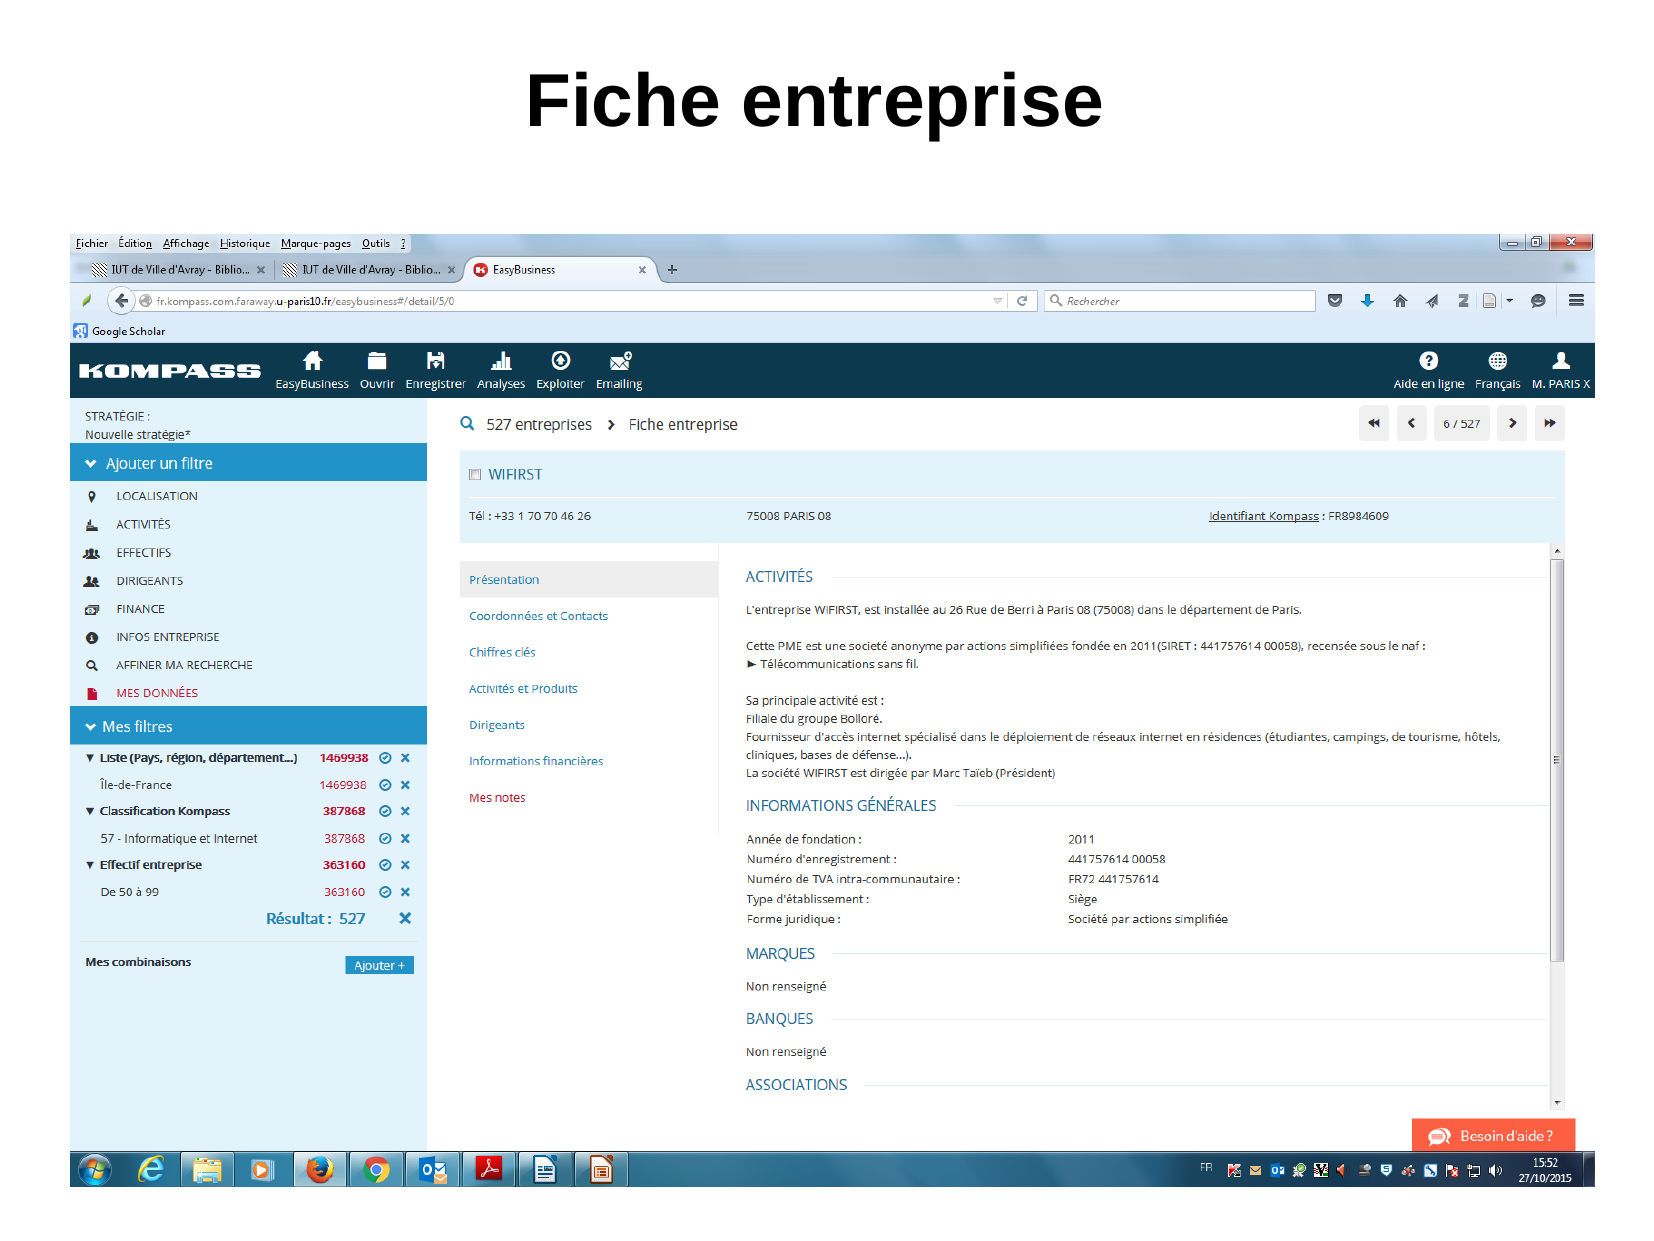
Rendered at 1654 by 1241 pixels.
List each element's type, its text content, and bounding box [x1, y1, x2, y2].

title Fiche entreprise [70, 23, 1560, 178]
picture [70, 234, 1595, 1188]
